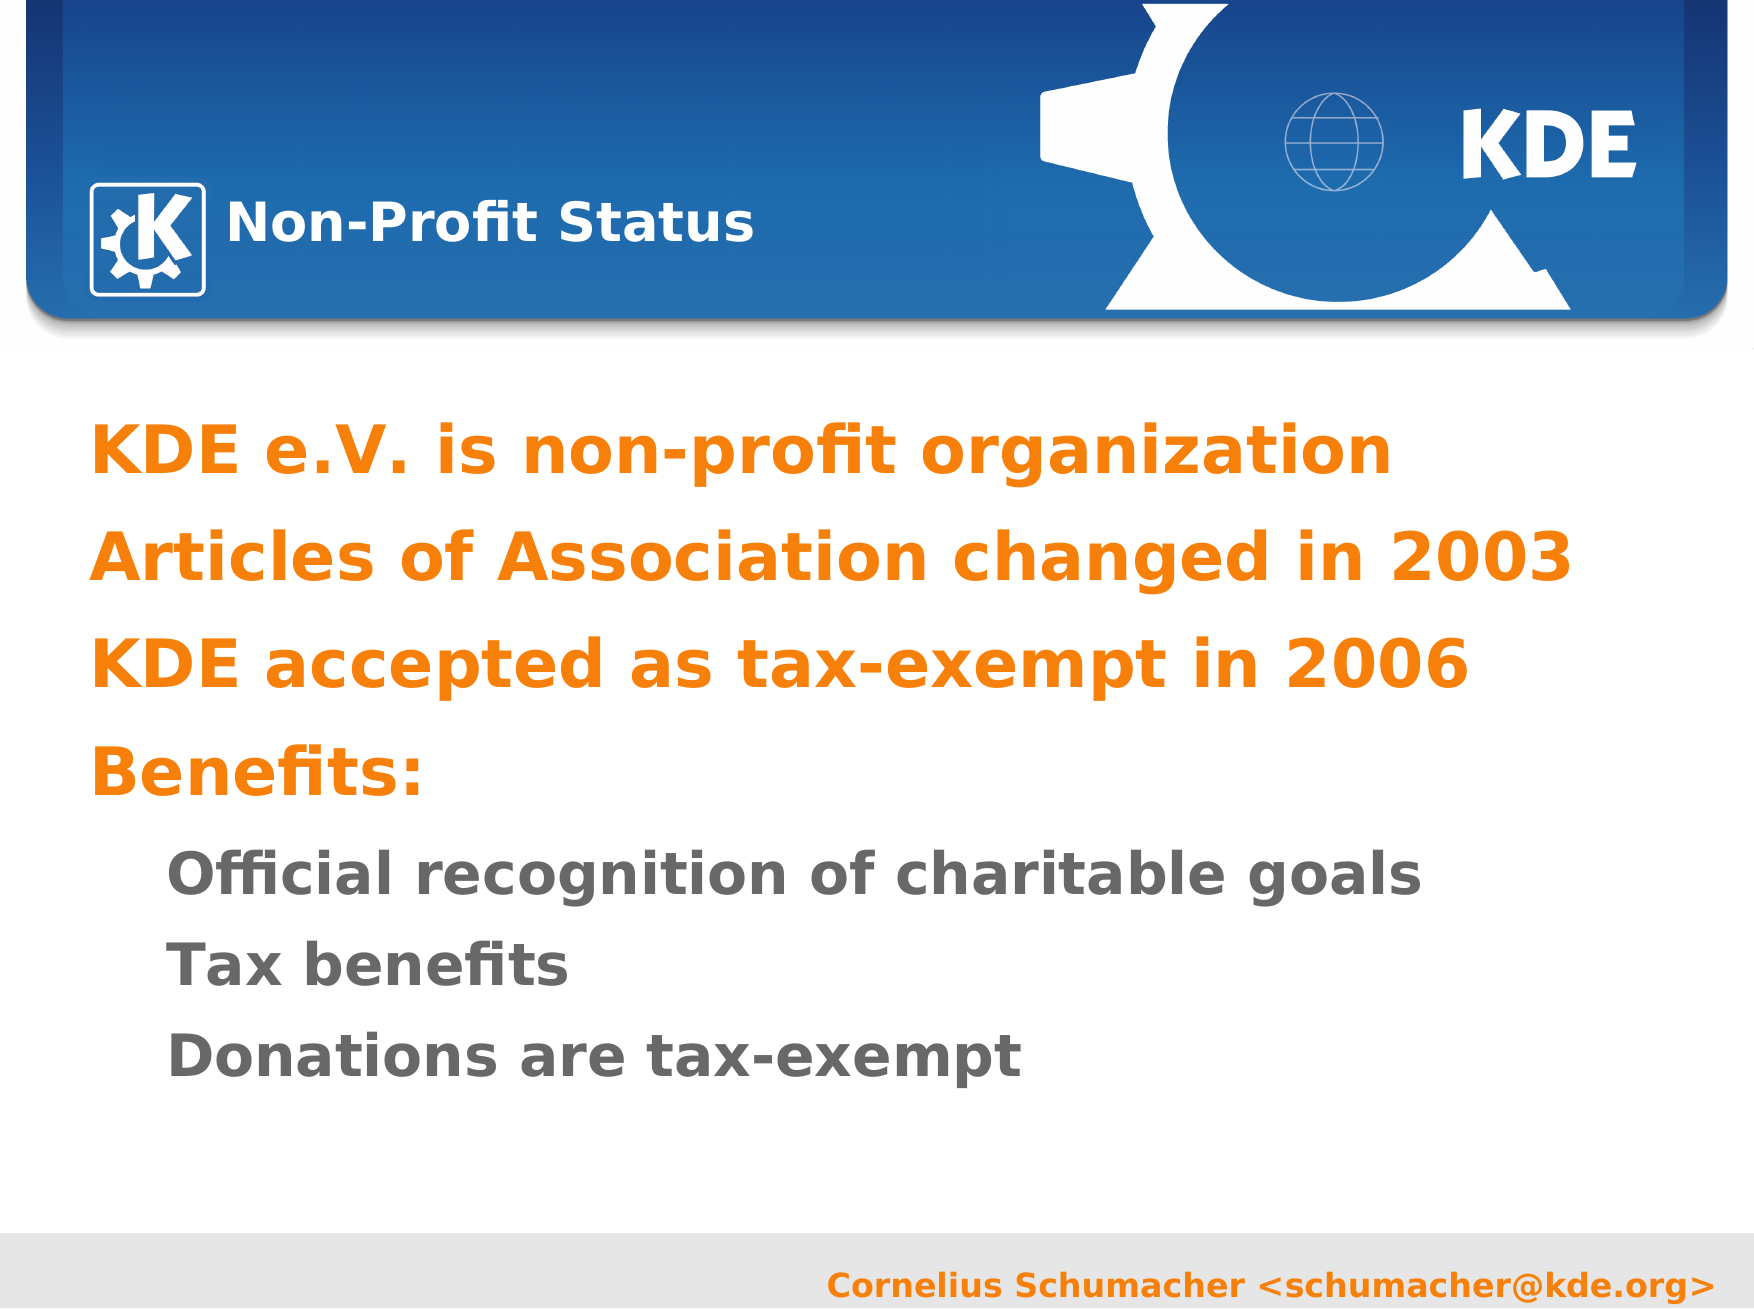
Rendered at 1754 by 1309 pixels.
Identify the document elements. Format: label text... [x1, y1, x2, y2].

picture [0, 0, 1754, 349]
list KDE e.V. is non-profit organization Articles of Association changed in 2003 KDE accepted as tax-exempt in 2006 Benefits: Official recognition of charitable goals Tax benefits Donations are tax-exempt [71, 411, 1651, 1148]
title Non-Profit Status [225, 188, 1126, 258]
